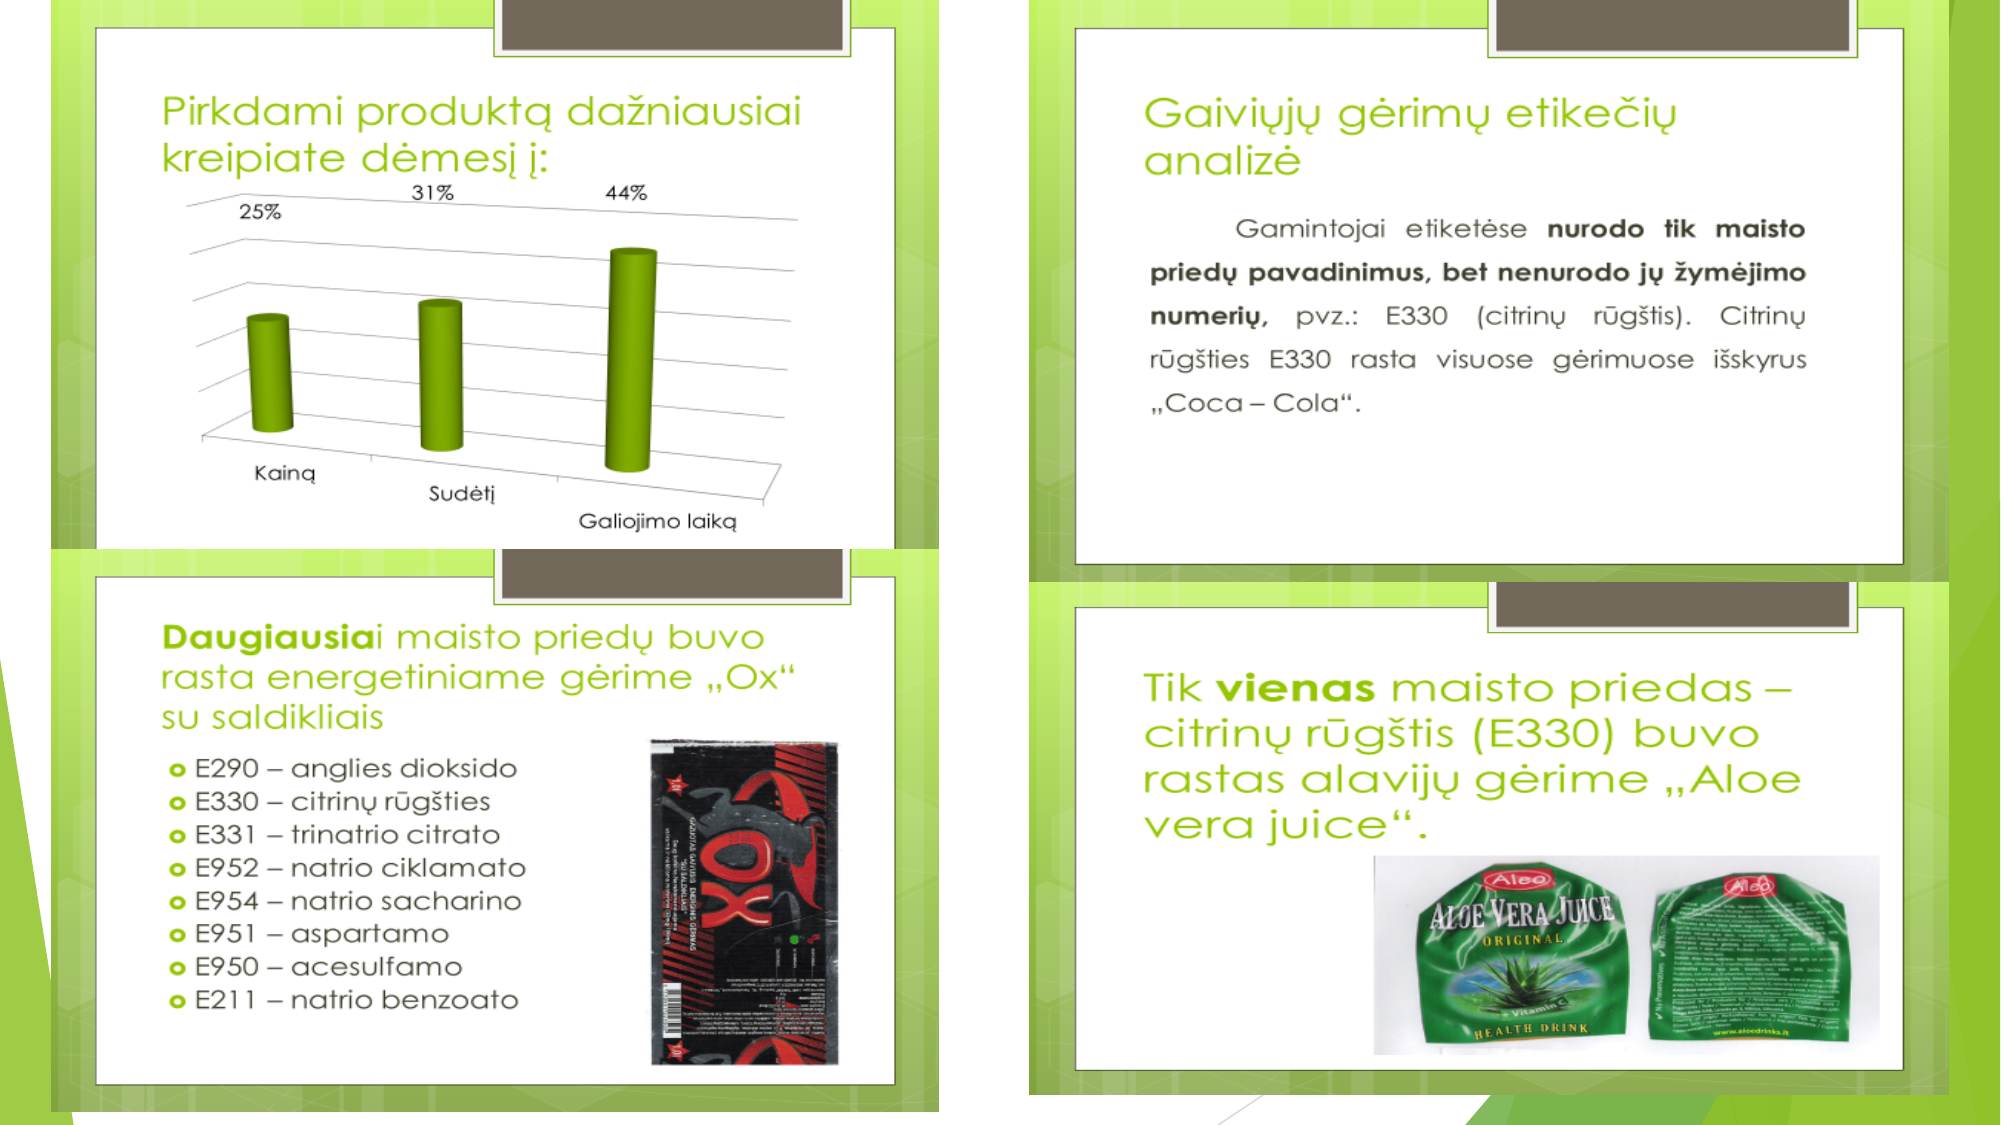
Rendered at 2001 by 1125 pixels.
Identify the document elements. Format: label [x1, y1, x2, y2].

picture [1029, 0, 1949, 1095]
picture [51, 0, 939, 1112]
